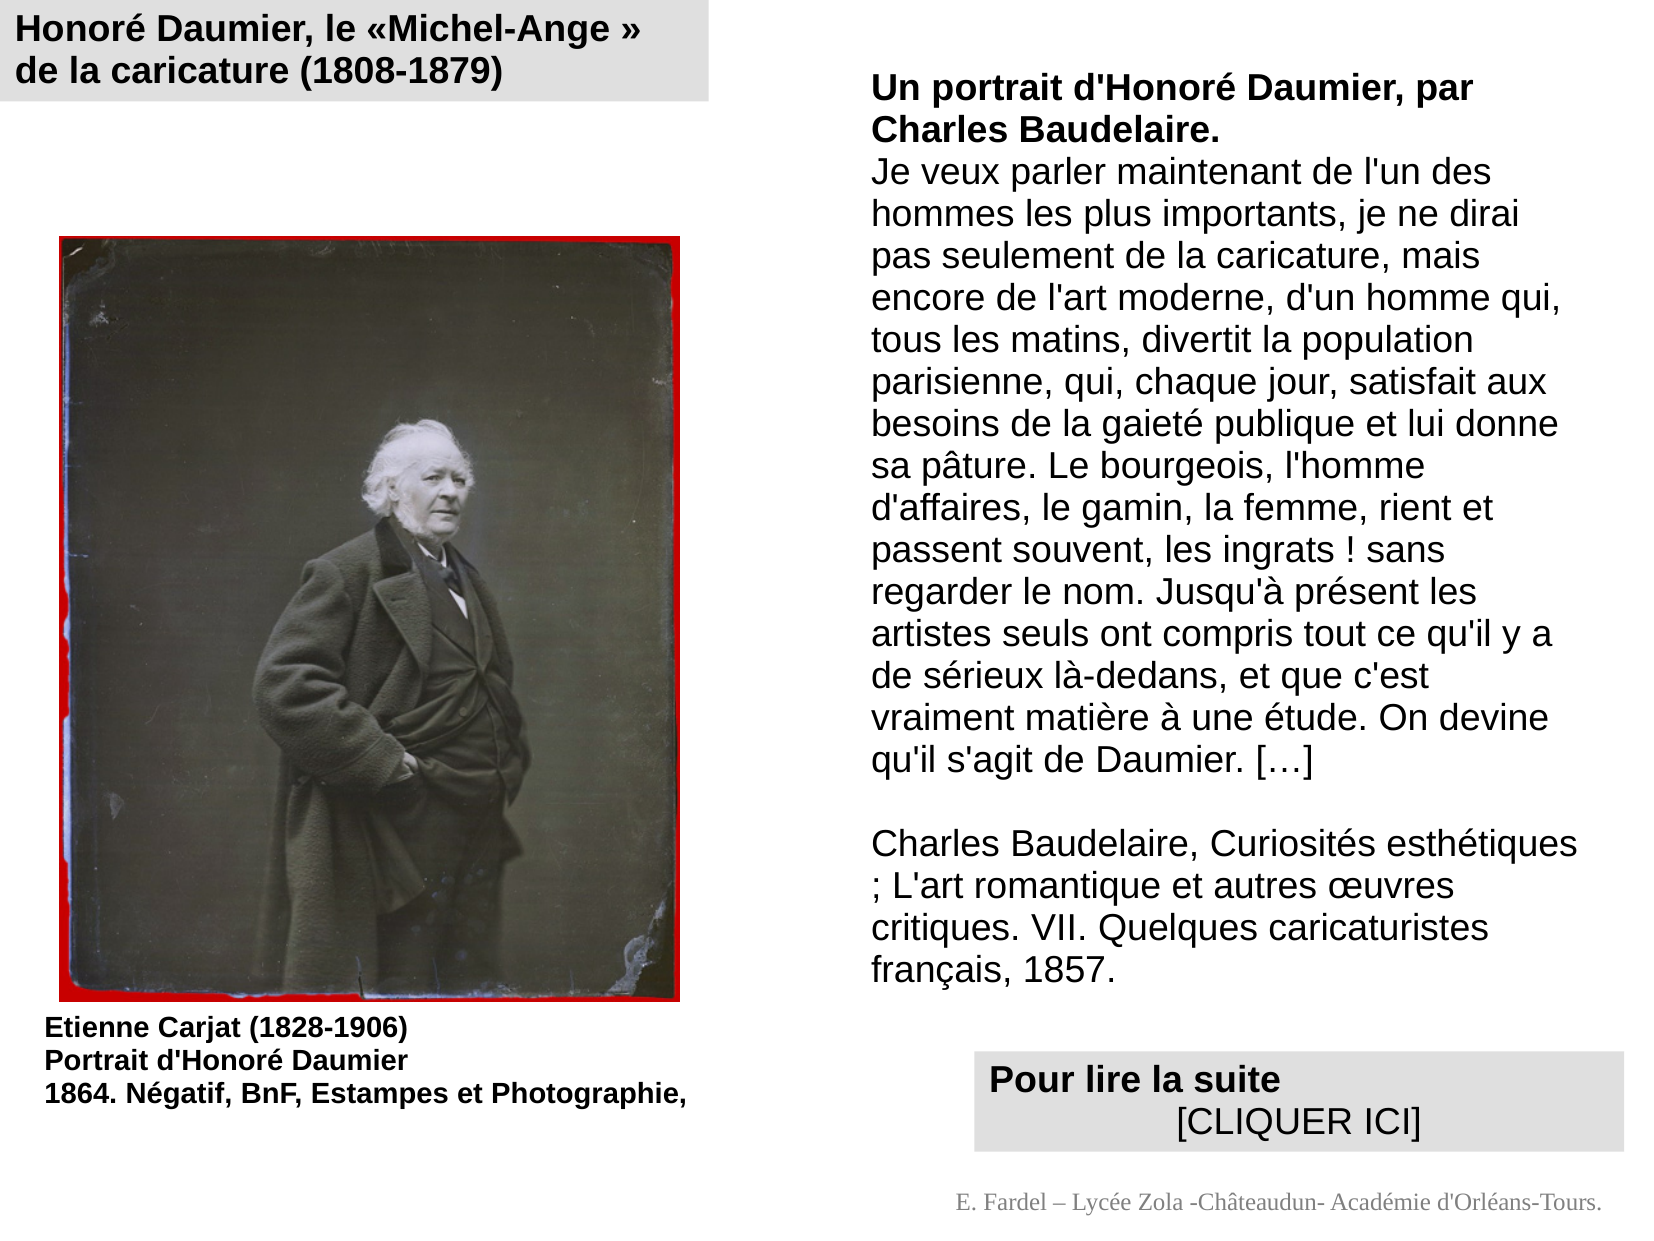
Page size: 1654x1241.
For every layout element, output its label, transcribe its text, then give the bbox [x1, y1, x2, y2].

text_box Etienne Carjat (1828-1906) Portrait d'Honoré Daumier 1864. Négatif, BnF, Estampes et Photographie, [29, 1003, 827, 1120]
picture [59, 236, 680, 1002]
text_box Un portrait d'Honoré Daumier, par Charles Baudelaire. Je veux parler maintenant de l'un des hommes les plus importants, je ne dirai pas seulement de la caricature, mais encore de l'art moderne, d'un homme qui, tous les matins, divertit la population parisienne, qui, chaque jour, satisfait aux besoins de la gaieté publique et lui donne sa pâture. Le bourgeois, l'homme d'affaires, le gamin, la femme, rient et passent souvent, les ingrats ! sans regarder le nom. Jusqu'à présent les artistes seuls ont compris tout ce qu'il y a de sérieux là-dedans, et que c'est vraiment matière à une étude. On devine qu'il s'agit de Daumier. […] Charles Baudelaire, Curiosités esthétiques ; L'art romantique et autres œuvres critiques. VII. Quelques caricaturistes français, 1857. [856, 59, 1595, 1002]
text_box Honoré Daumier, le «Michel-Ange » de la caricature (1808-1879) [0, 0, 709, 102]
text_box Pour lire la suite [CLIQUER ICI] [974, 1051, 1625, 1152]
text_box E. Fardel – Lycée Zola -Châteaudun- Académie d'Orléans-Tours. [915, 1181, 1625, 1225]
